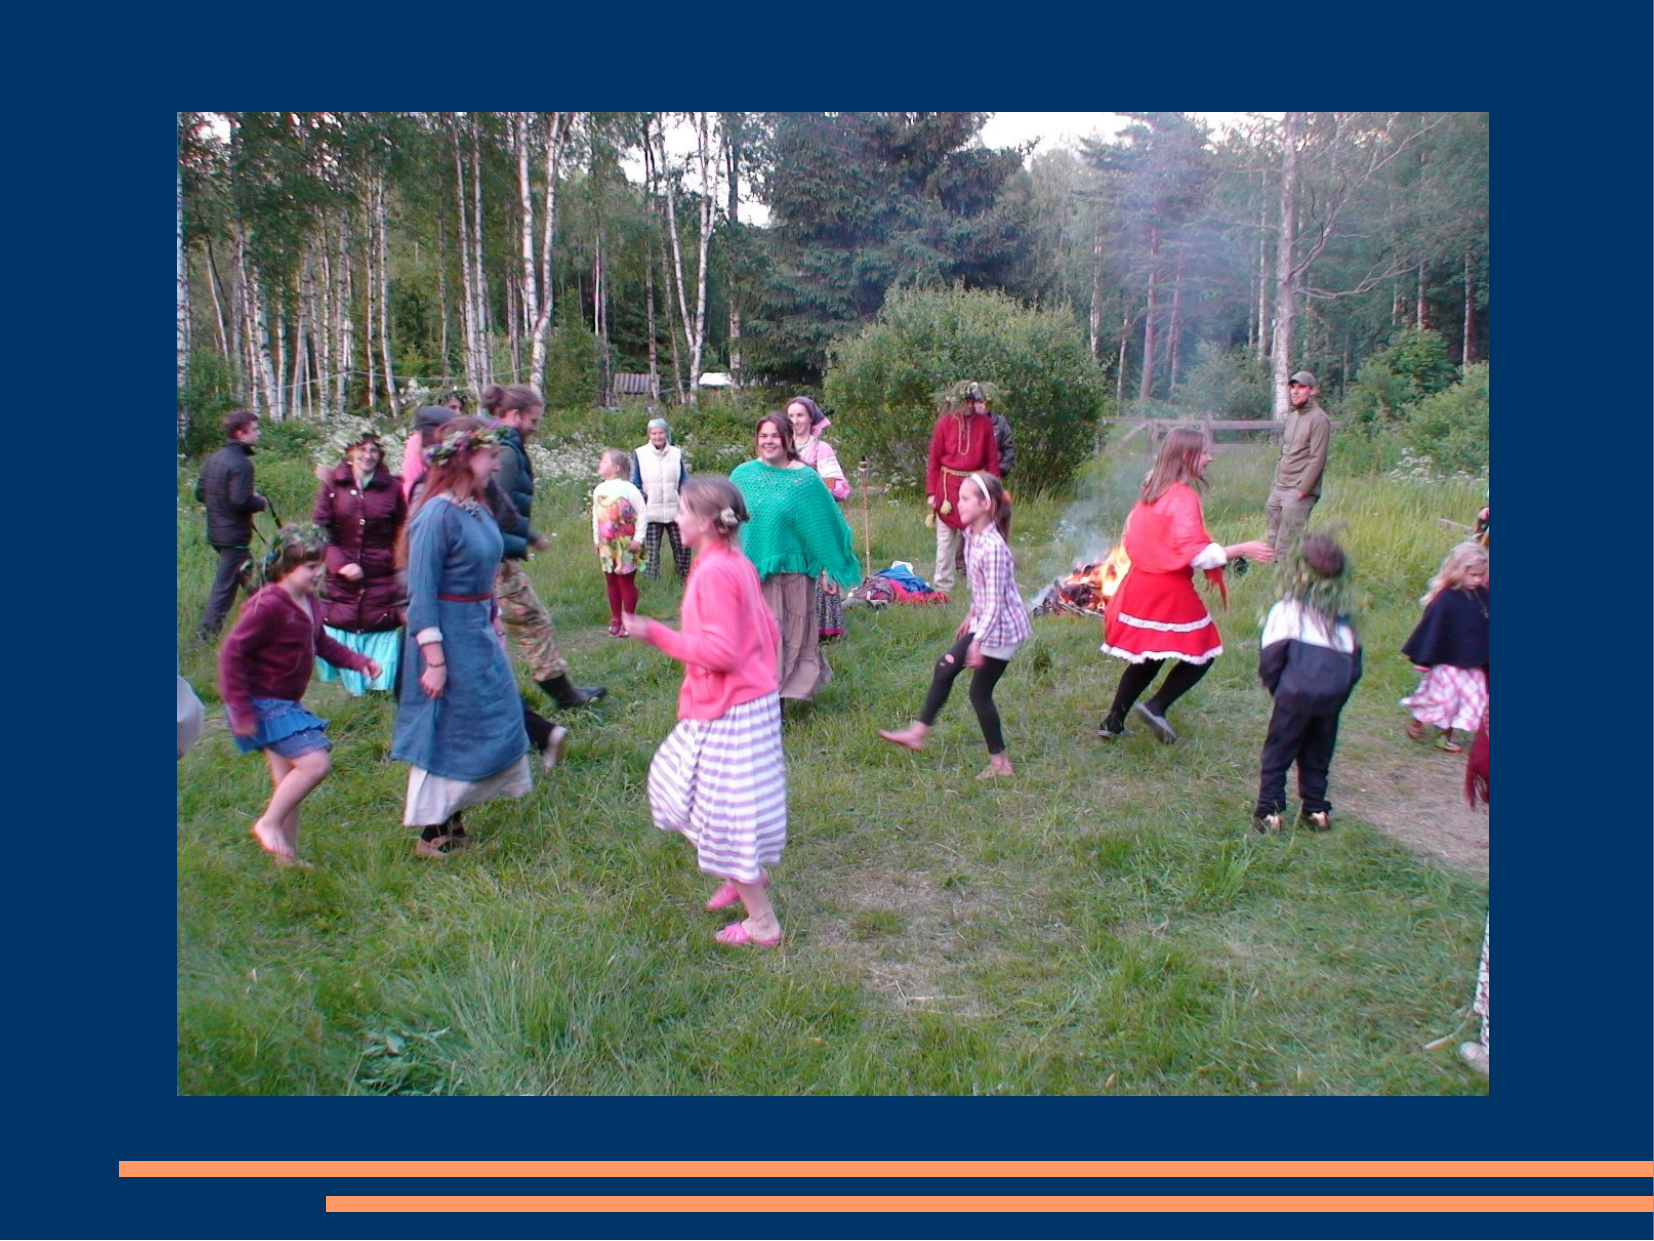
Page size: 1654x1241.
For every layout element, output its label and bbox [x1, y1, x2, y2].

picture [177, 112, 1489, 1096]
